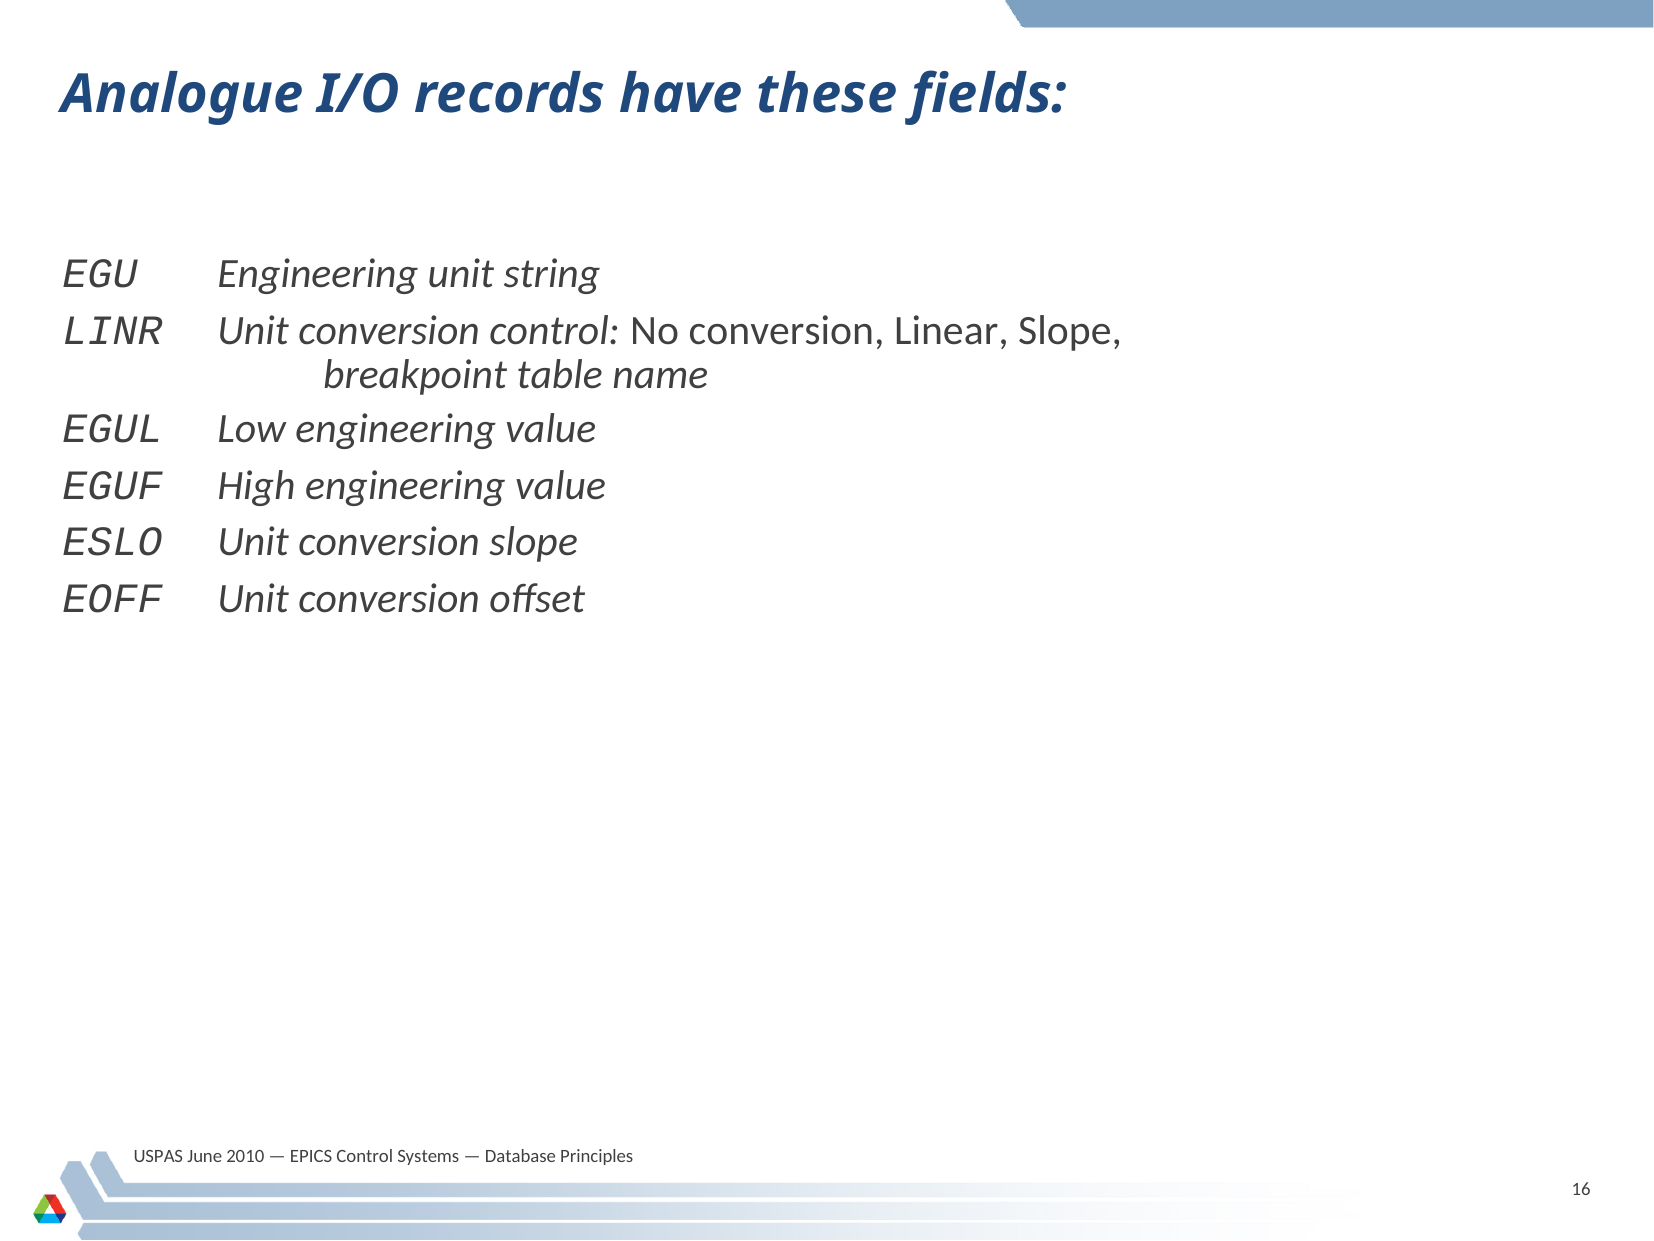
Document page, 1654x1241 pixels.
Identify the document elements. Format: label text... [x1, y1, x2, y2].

list EGU Engineering unit string LINR Unit conversion control: No conversion, Linear, Slope, breakpoint table name EGUL Low engineering value EGUF High engineering value ESLO Unit conversion slope EOFF Unit conversion offset [62, 253, 1498, 1072]
picture [0, 1143, 1654, 1240]
title Analogue I/O records have these fields: [61, 59, 1500, 123]
picture [0, 0, 1654, 29]
